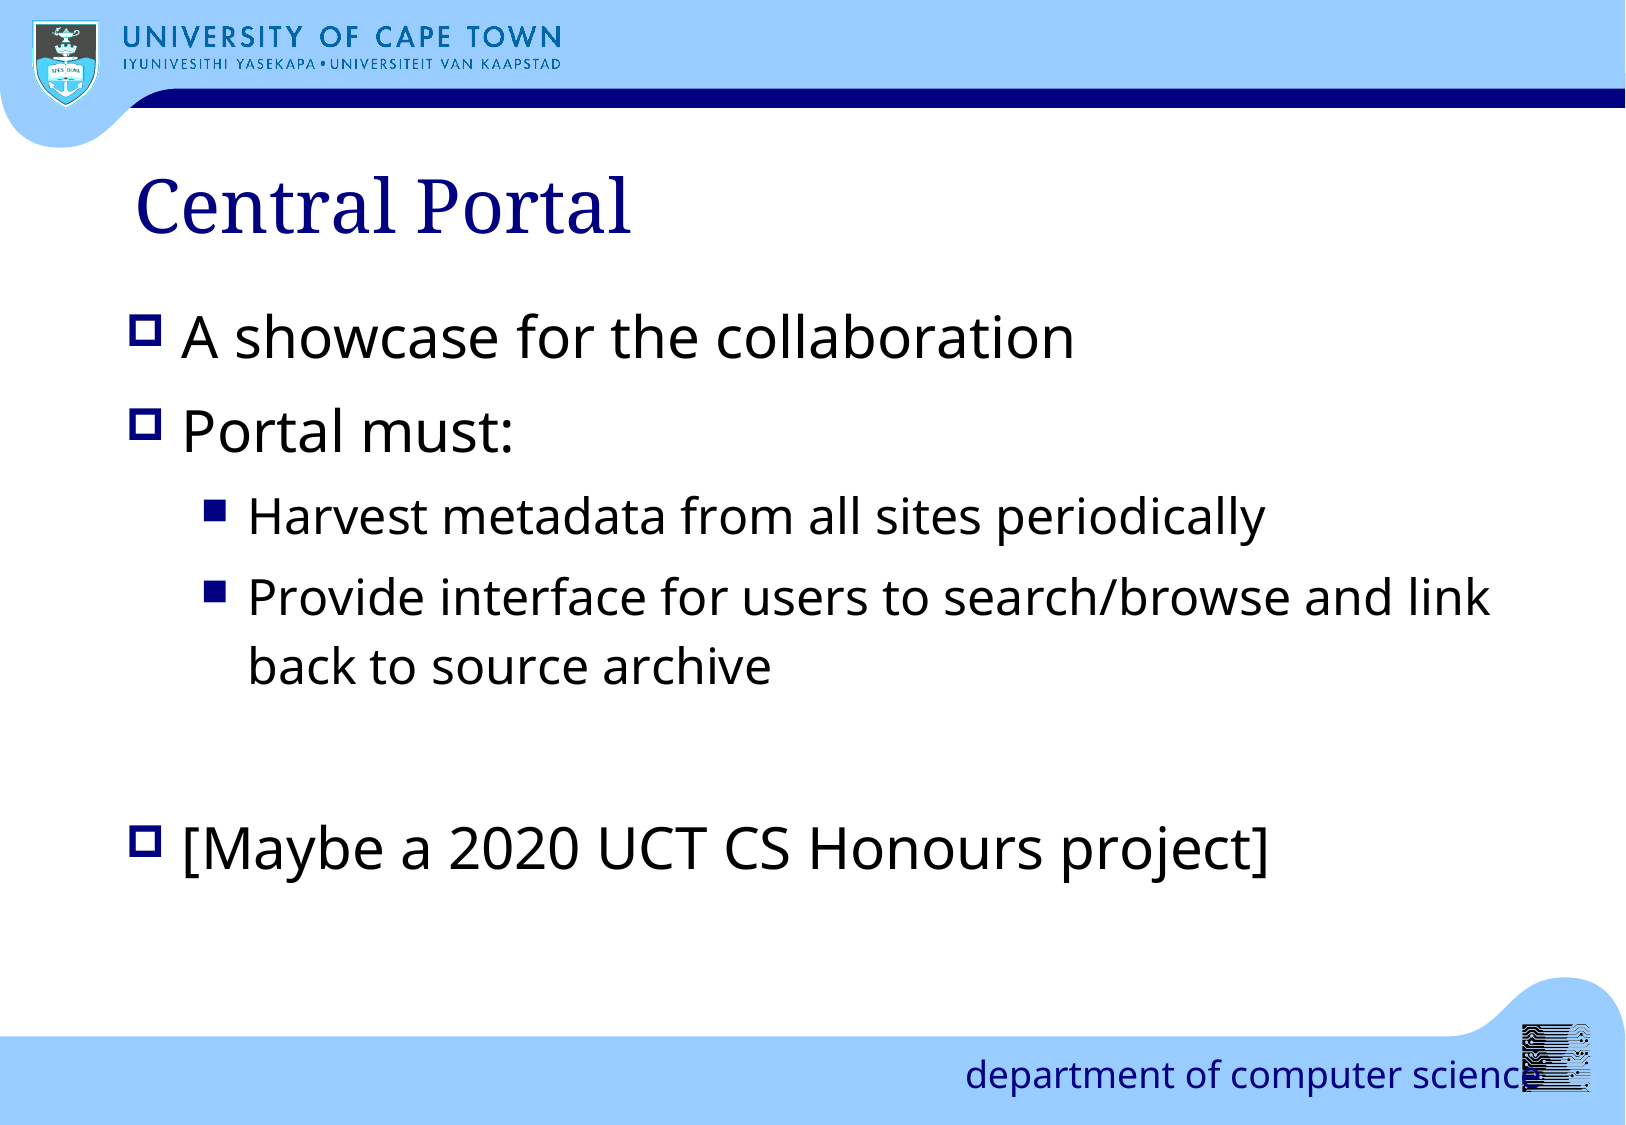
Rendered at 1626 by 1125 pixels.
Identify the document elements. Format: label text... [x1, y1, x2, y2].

picture [120, 23, 563, 71]
list A showcase for the collaboration Portal must: Harvest metadata from all sites periodically Provide interface for users to search/browse and link back to source archive [Maybe a 2020 UCT CS Honours project] [125, 296, 1570, 949]
picture [1522, 1024, 1591, 1092]
title Central Portal [134, 140, 1571, 268]
picture [1526, 1070, 1536, 1076]
